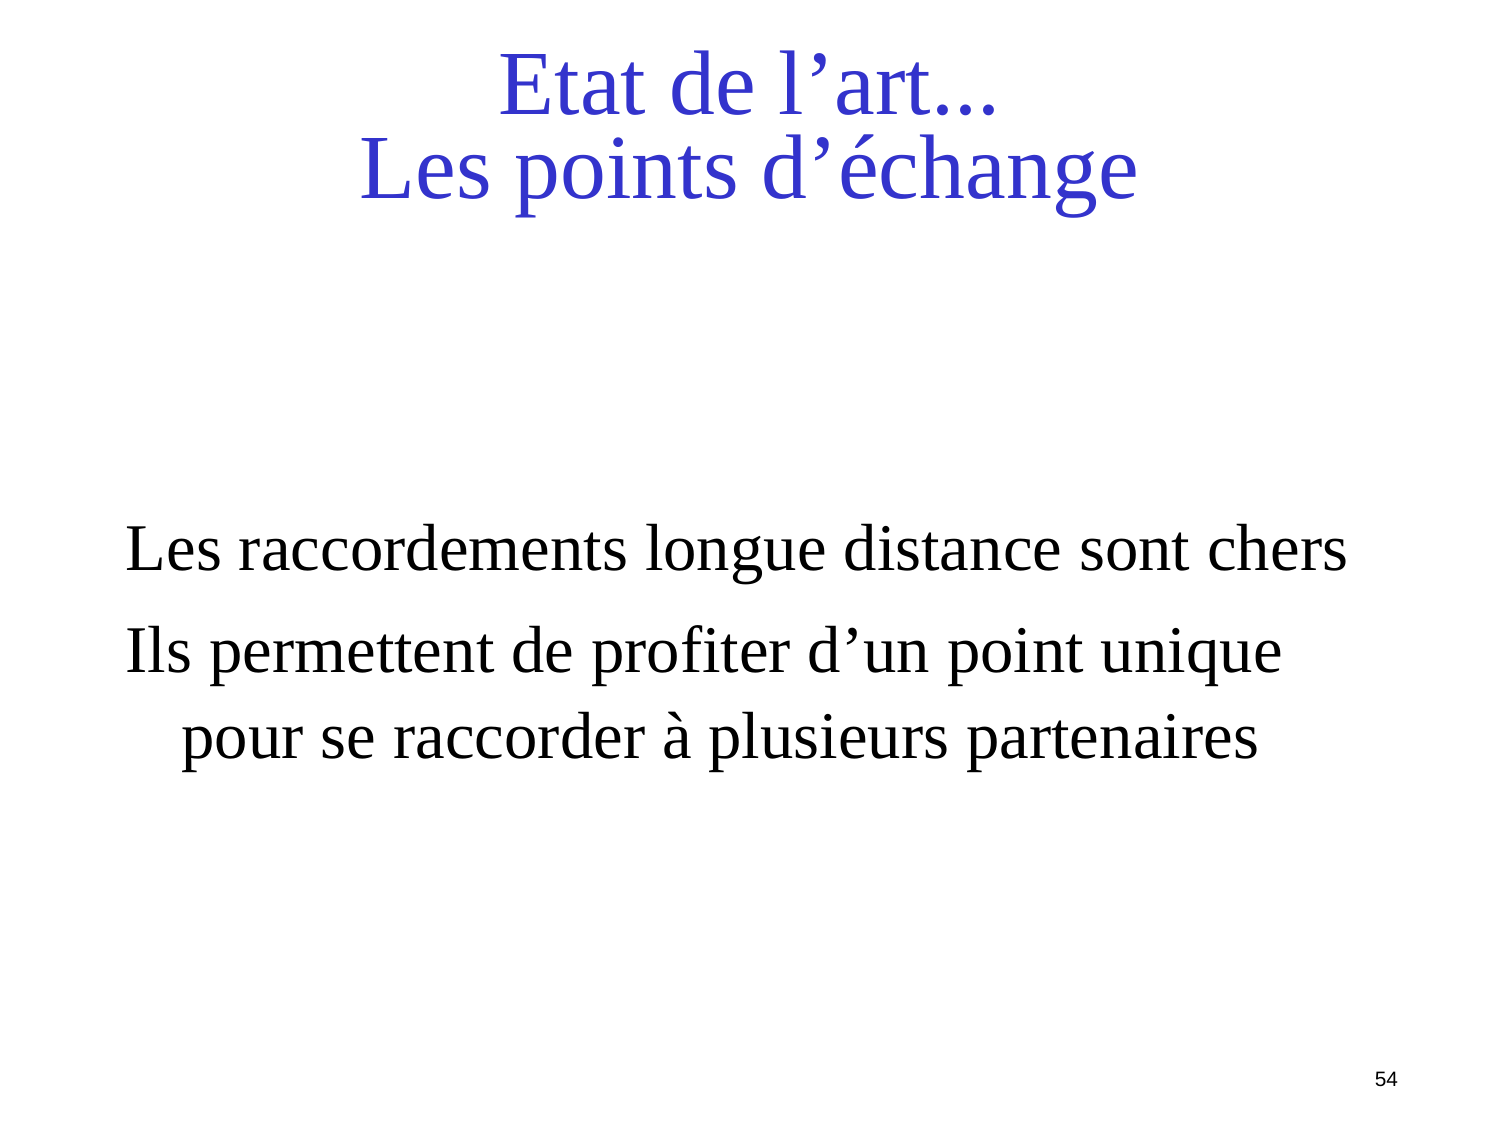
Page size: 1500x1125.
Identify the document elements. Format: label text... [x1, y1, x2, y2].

title Etat de l’art... Les points d’échange [112, 25, 1388, 238]
list Les raccordements longue distance sont chers Ils permettent de profiter d’un point unique pour se raccorder à plusieurs partenaires [112, 262, 1413, 1026]
